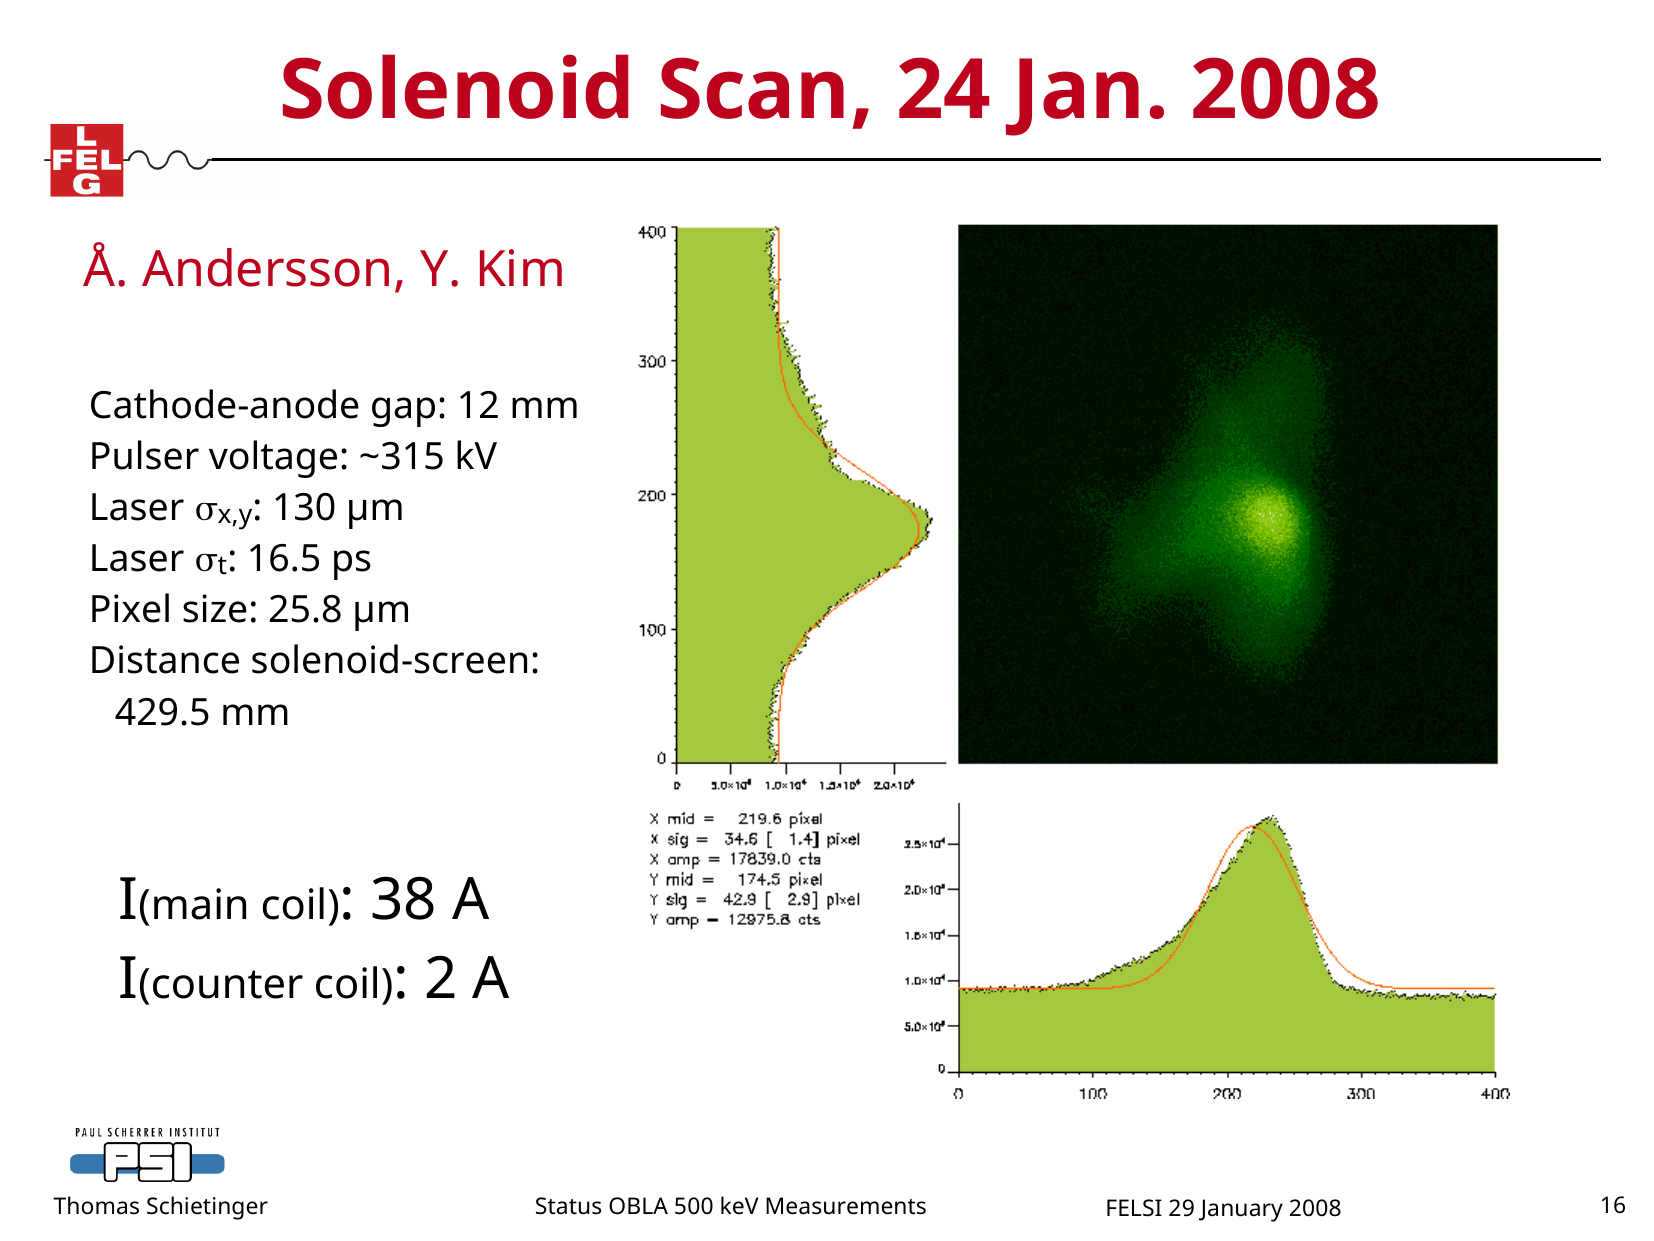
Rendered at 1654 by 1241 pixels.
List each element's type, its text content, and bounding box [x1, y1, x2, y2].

picture [637, 213, 1510, 1099]
picture [42, 118, 283, 202]
text_box Å. Andersson, Y. Kim [79, 232, 568, 295]
picture [61, 1115, 235, 1190]
text_box Cathode-anode gap: 12 mm Pulser voltage: ~315 kV Laser x,y: 130 µm Laser t: 16.5 ps Pixel size: 25.8 µm Distance solenoid-screen: 429.5 mm [85, 378, 611, 704]
text_box I(main coil): 38 A I(counter coil): 2 A [114, 857, 561, 992]
title Solenoid Scan, 24 Jan. 2008 [124, 17, 1537, 156]
